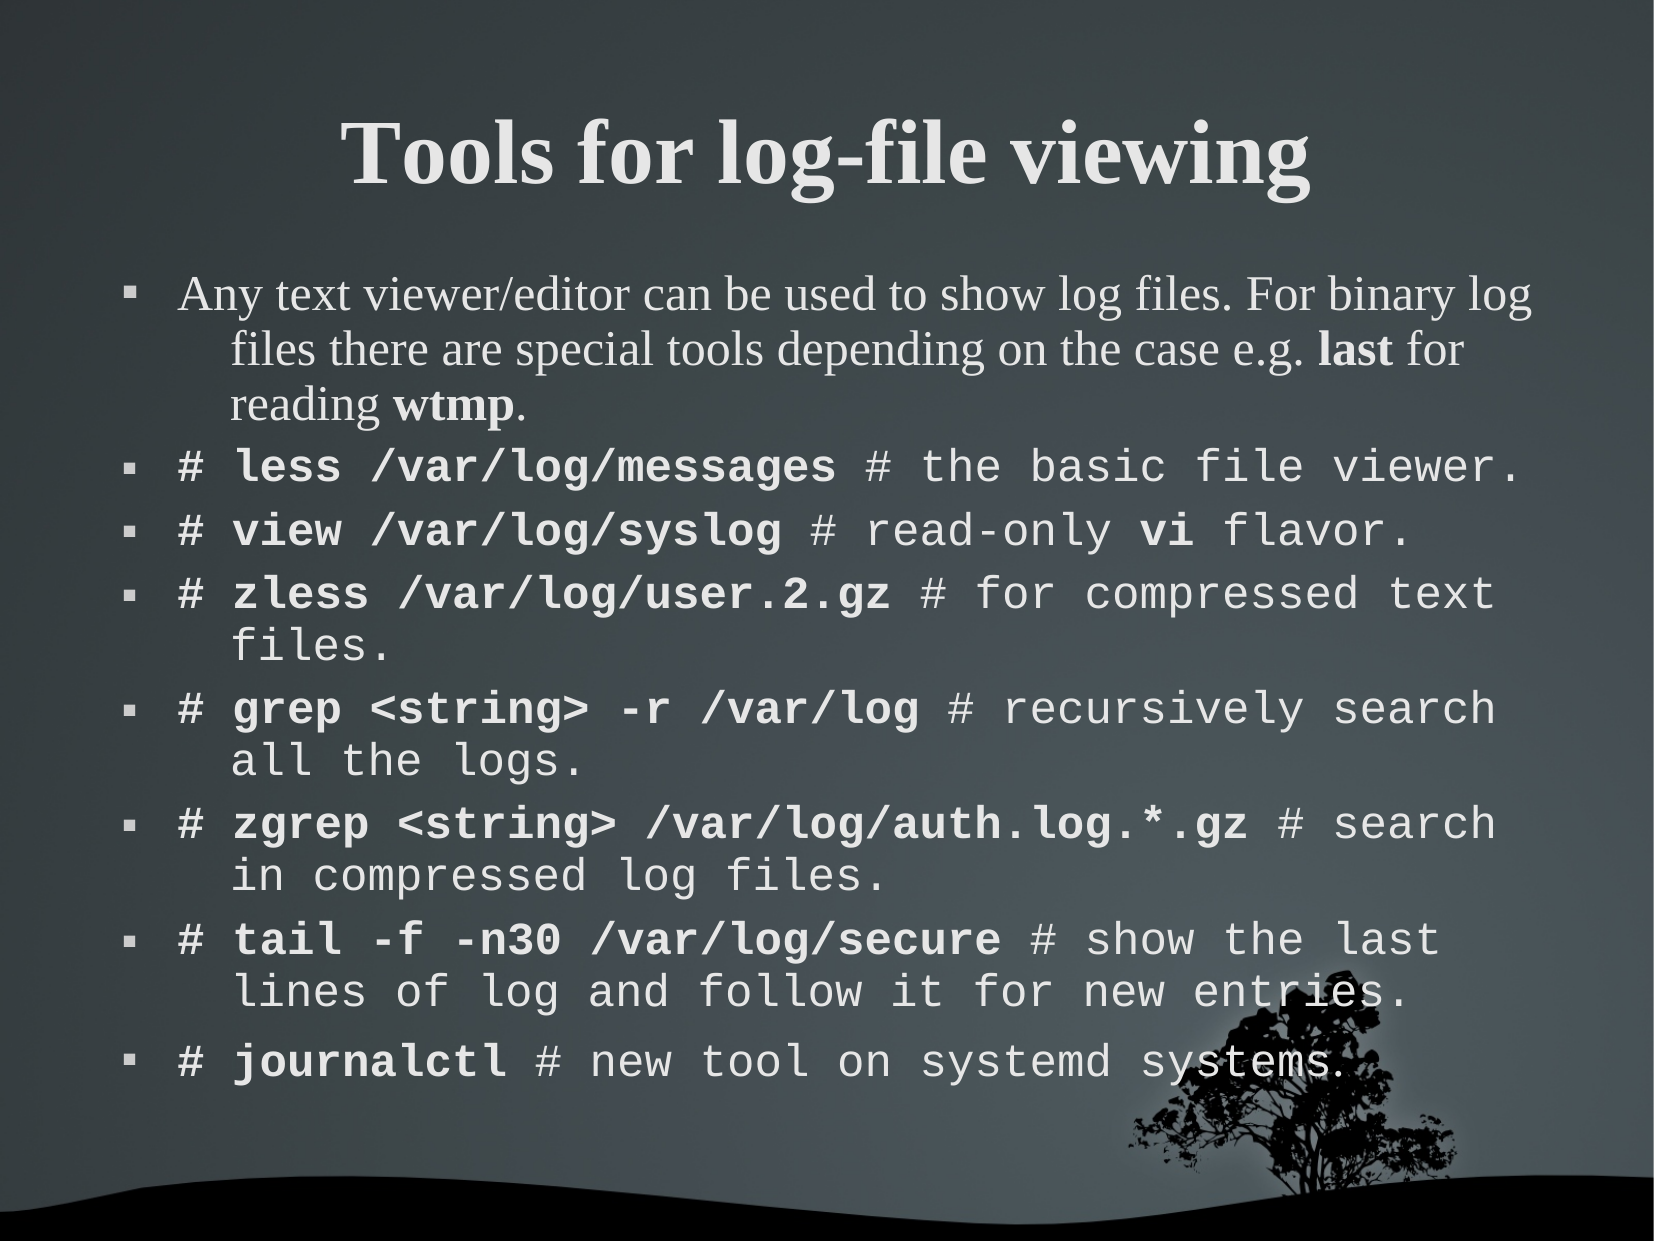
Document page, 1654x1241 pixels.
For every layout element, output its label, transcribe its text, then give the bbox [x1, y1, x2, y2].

list Any text viewer/editor can be used to show log files. For binary log files there are special tools depending on the case e.g. last for reading wtmp. # less /var/log/messages # the basic file viewer. # view /var/log/syslog # read-only vi flavor. # zless /var/log/user.2.gz # for compressed text files. # grep <string> -r /var/log # recursively search all the logs. # zgrep <string> /var/log/auth.log.*.gz # search in compressed log files. # tail -f -n30 /var/log/secure # show the last lines of log and follow it for new entries. # journalctl # new tool on systemd systems. [88, 265, 1577, 1212]
picture [0, 0, 1654, 1241]
title Tools for log-file viewing [82, 33, 1571, 273]
